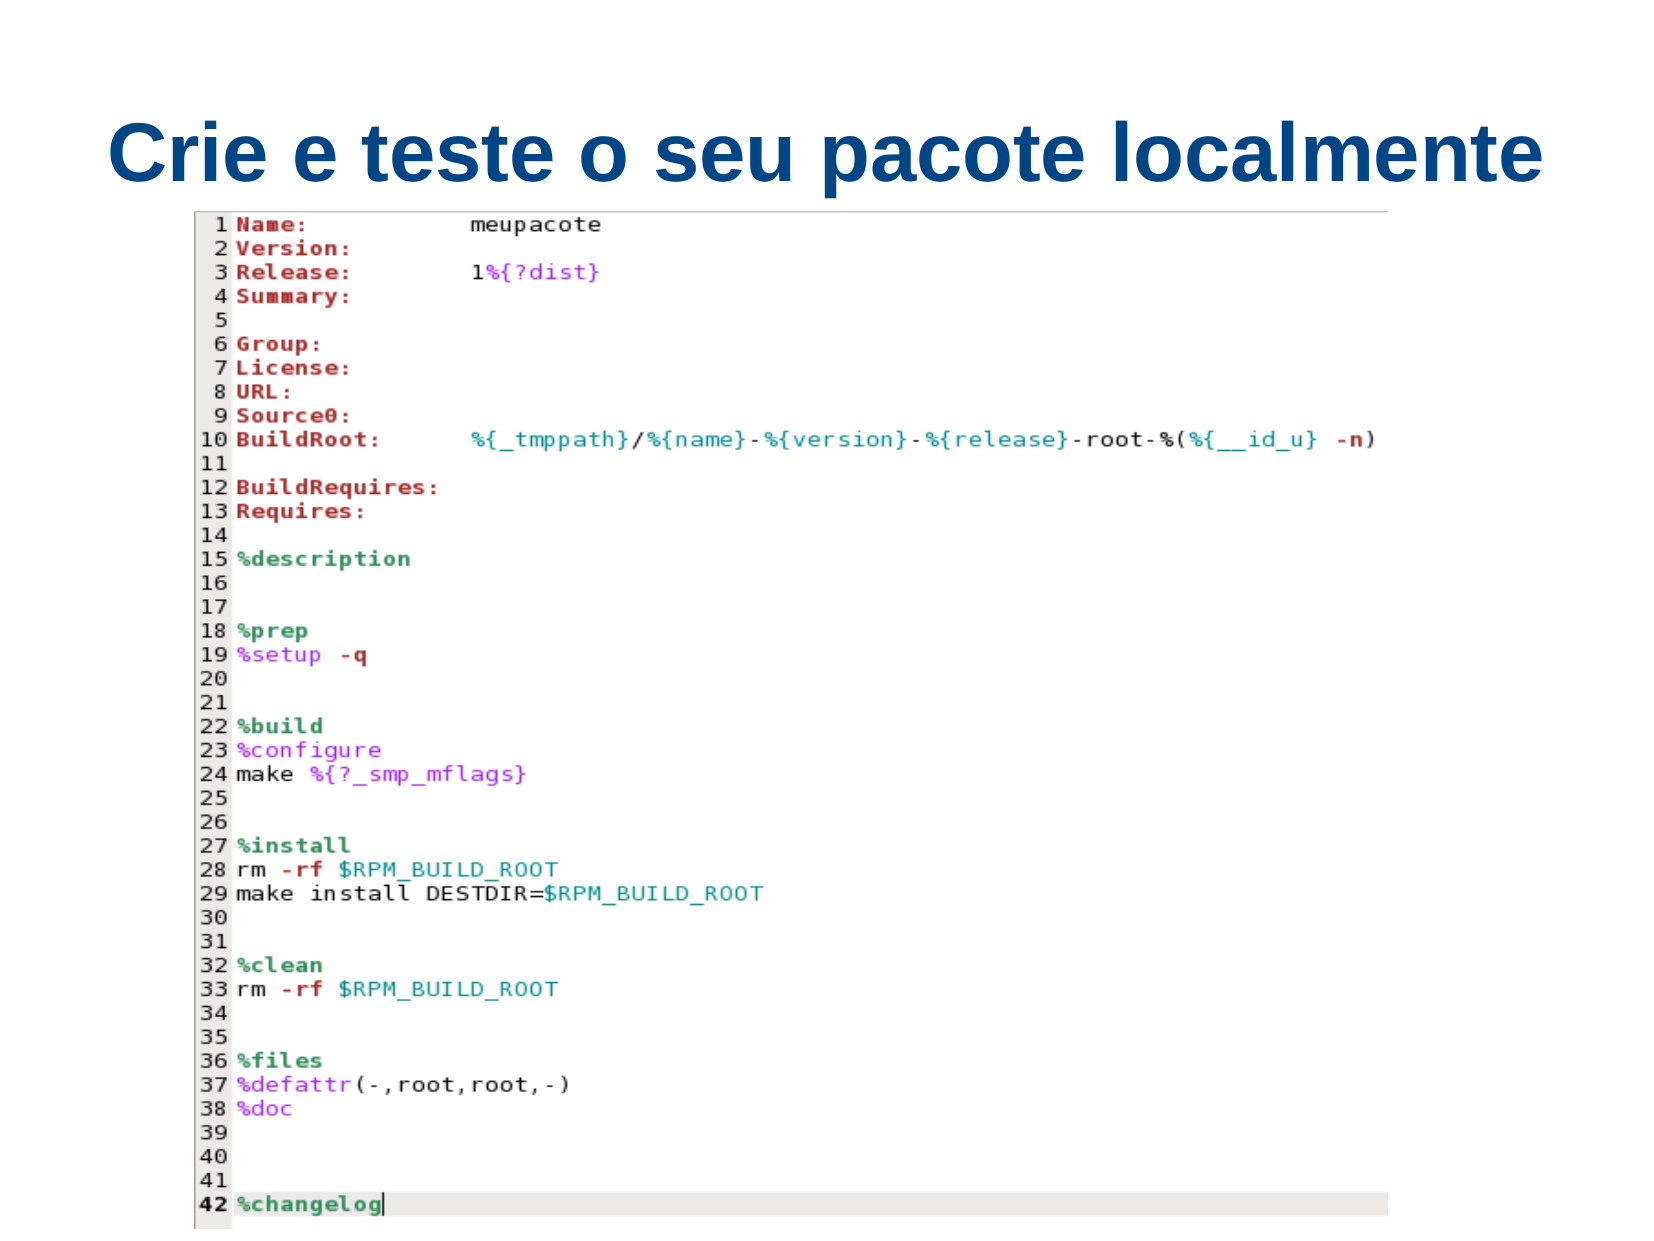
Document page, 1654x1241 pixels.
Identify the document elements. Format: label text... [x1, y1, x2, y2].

title Crie e teste o seu pacote localmente [82, 49, 1571, 257]
picture [194, 211, 1388, 1229]
